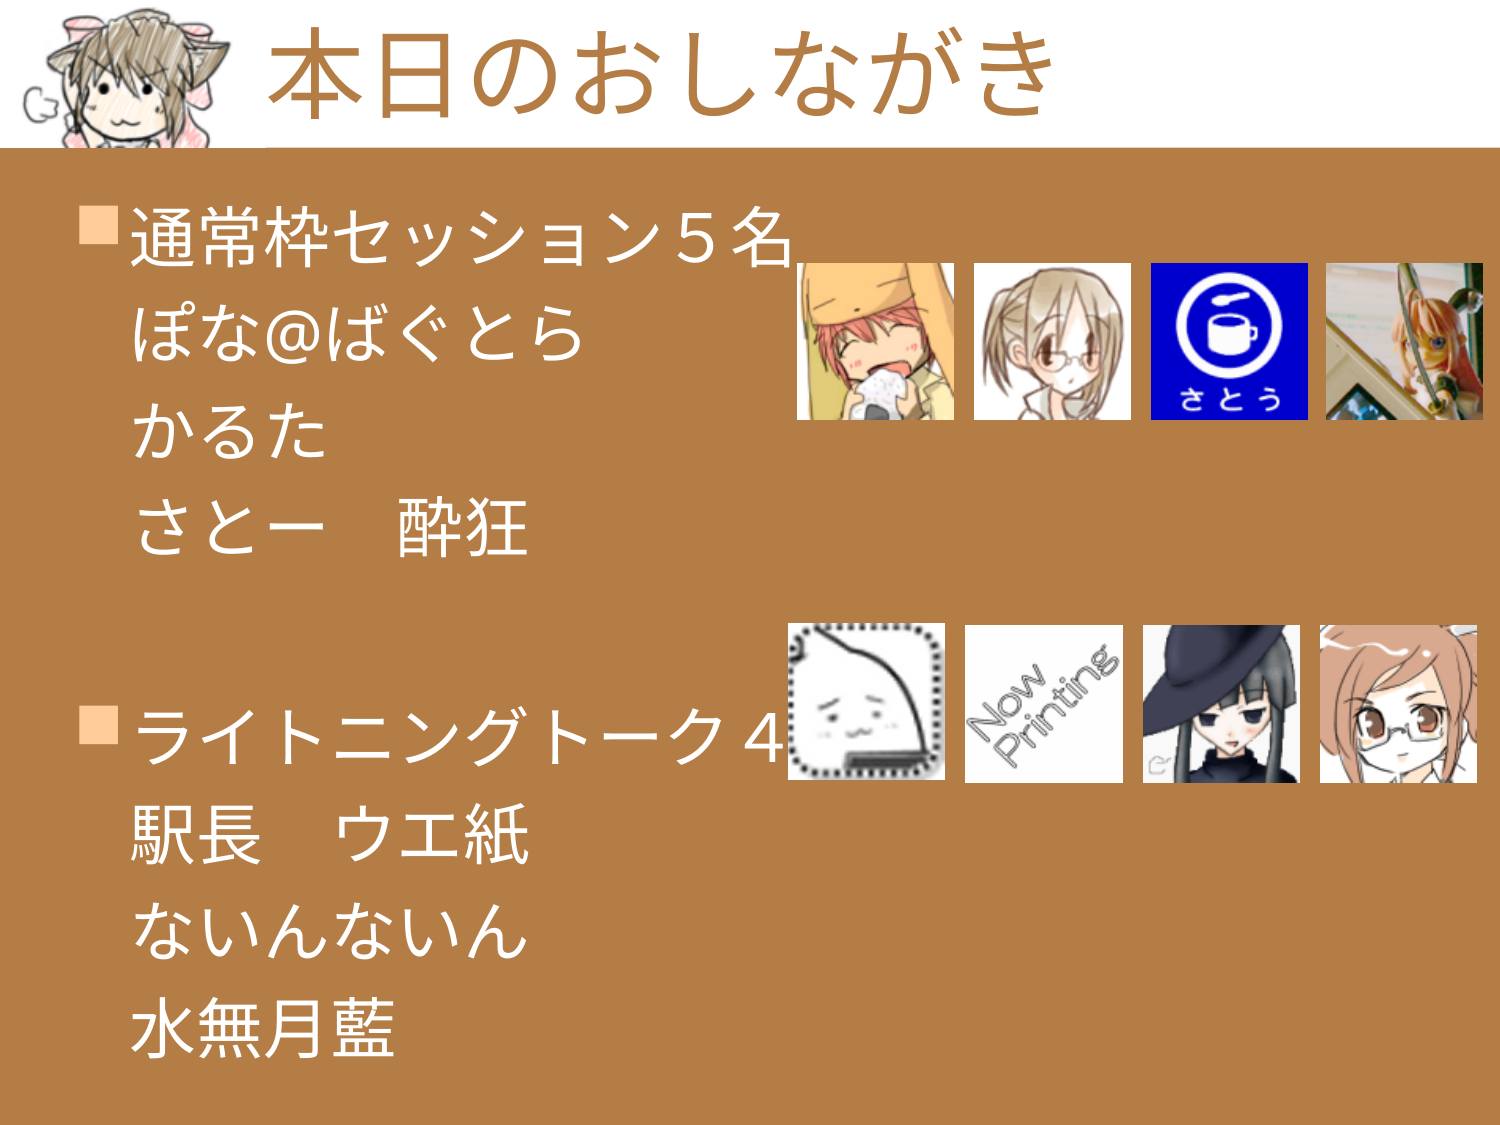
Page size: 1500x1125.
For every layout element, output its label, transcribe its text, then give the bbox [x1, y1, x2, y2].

picture [965, 625, 1123, 783]
list 通常枠セッション５名 ぽな@ばぐとら かるた さとー 酔狂 ライトニングトーク４名 駅長 ウエ紙 ないんないん 水無月藍 ディスカッション 「うかべんだけど何か質問ある？」 [59, 177, 1447, 1027]
picture [1151, 263, 1308, 420]
picture [1326, 263, 1483, 420]
picture [797, 263, 954, 420]
title 本日のおしながき [265, 0, 1500, 172]
picture [788, 623, 945, 780]
picture [974, 263, 1131, 420]
picture [0, 6, 265, 148]
picture [1320, 625, 1477, 783]
picture [1143, 625, 1300, 783]
